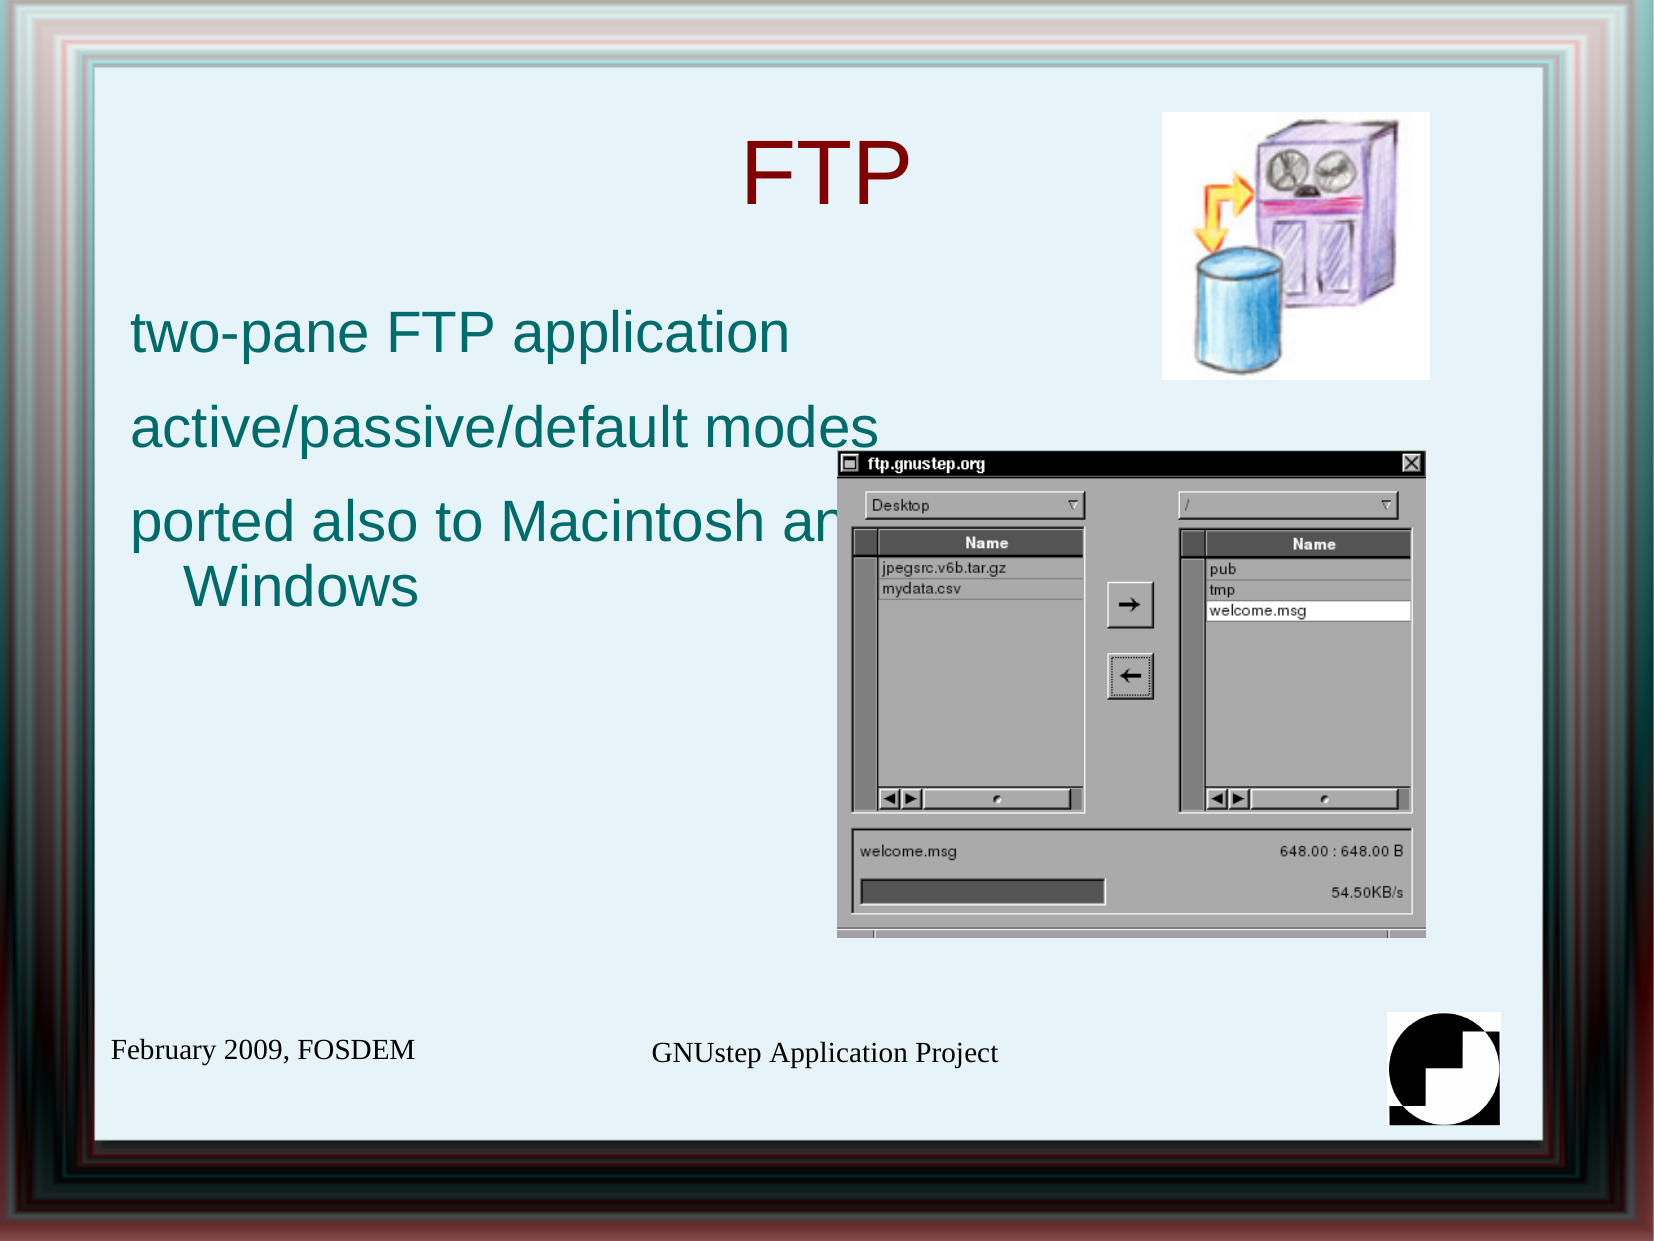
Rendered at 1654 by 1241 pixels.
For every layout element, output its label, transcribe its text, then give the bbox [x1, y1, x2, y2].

list two-pane FTP application active/passive/default modes ported also to Macintosh and Windows [112, 300, 901, 976]
picture [0, 0, 1654, 1241]
title FTP [118, 88, 1536, 257]
